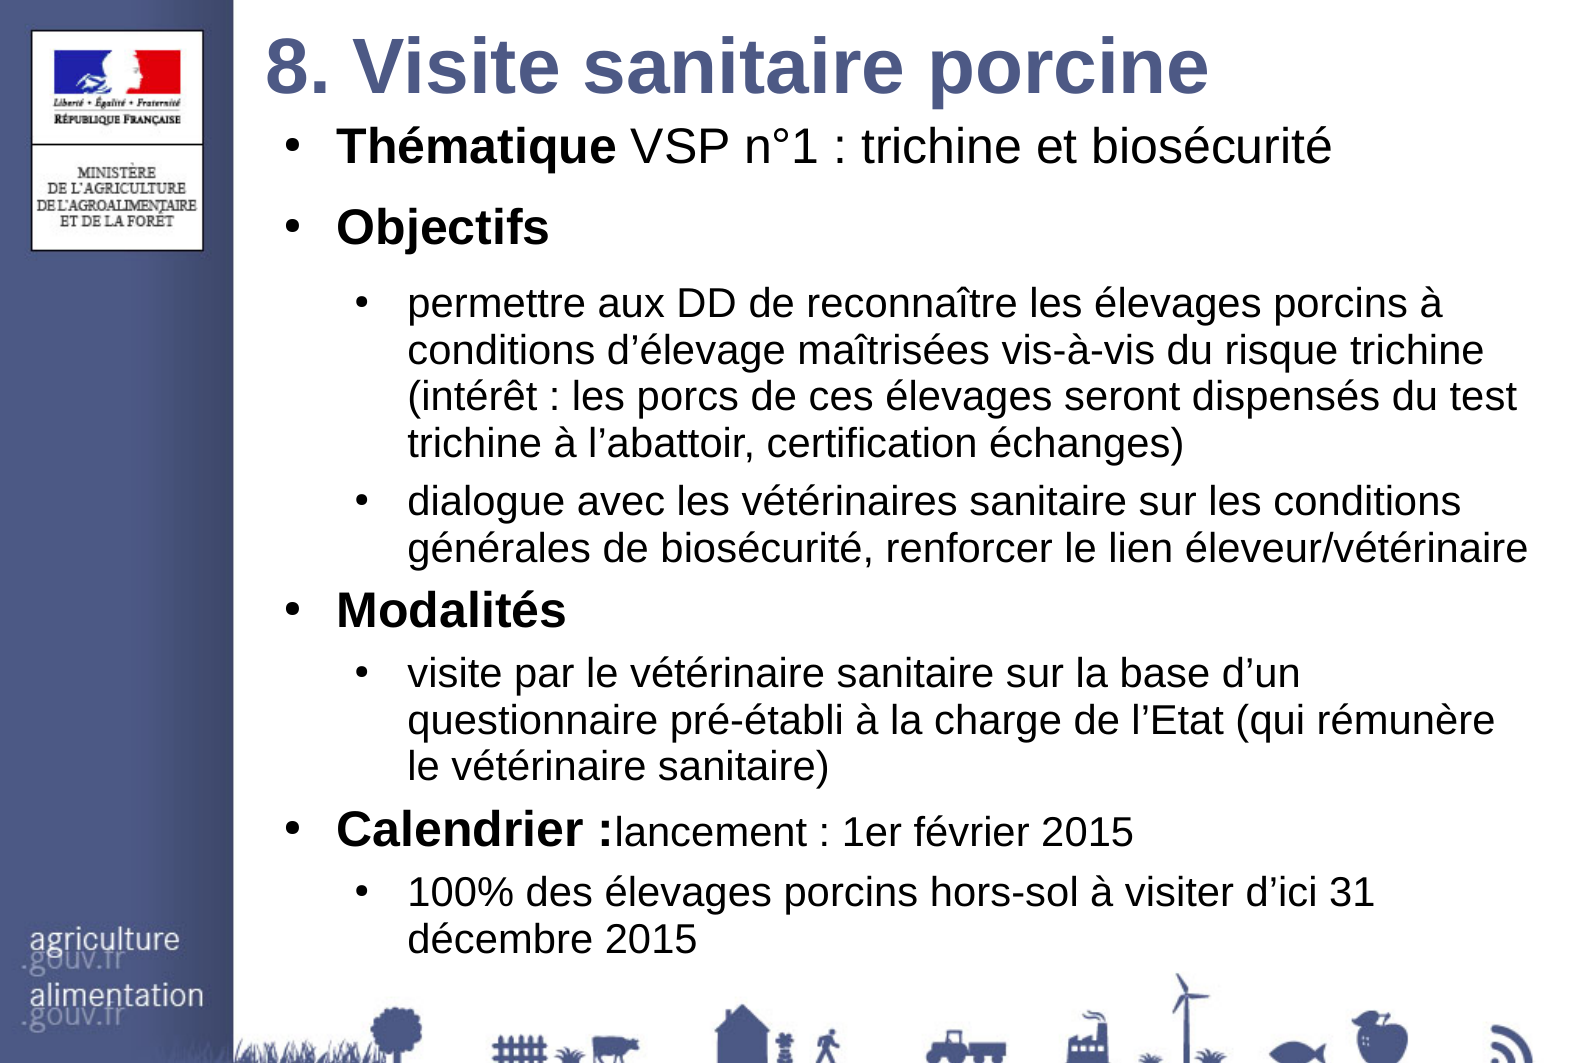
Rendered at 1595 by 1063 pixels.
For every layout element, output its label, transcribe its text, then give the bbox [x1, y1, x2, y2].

picture [0, 0, 1595, 1063]
title 8. Visite sanitaire porcine [265, 14, 1536, 118]
list Thématique VSP n°1 : trichine et biosécurité Objectifs permettre aux DD de reconnaître les élevages porcins à conditions d’élevage maîtrisées vis-à-vis du risque trichine (intérêt : les porcs de ces élevages seront dispensés du test trichine à l’abattoir, certification échanges) dialogue avec les vétérinaires sanitaire sur les conditions générales de biosécurité, renforcer le lien éleveur/vétérinaire Modalités visite par le vétérinaire sanitaire sur la base d’un questionnaire pré-établi à la charge de l’Etat (qui rémunère le vétérinaire sanitaire) Calendrier :lancement : 1er février 2015 100% des élevages porcins hors-sol à visiter d’ici 31 décembre 2015 [265, 118, 1536, 971]
